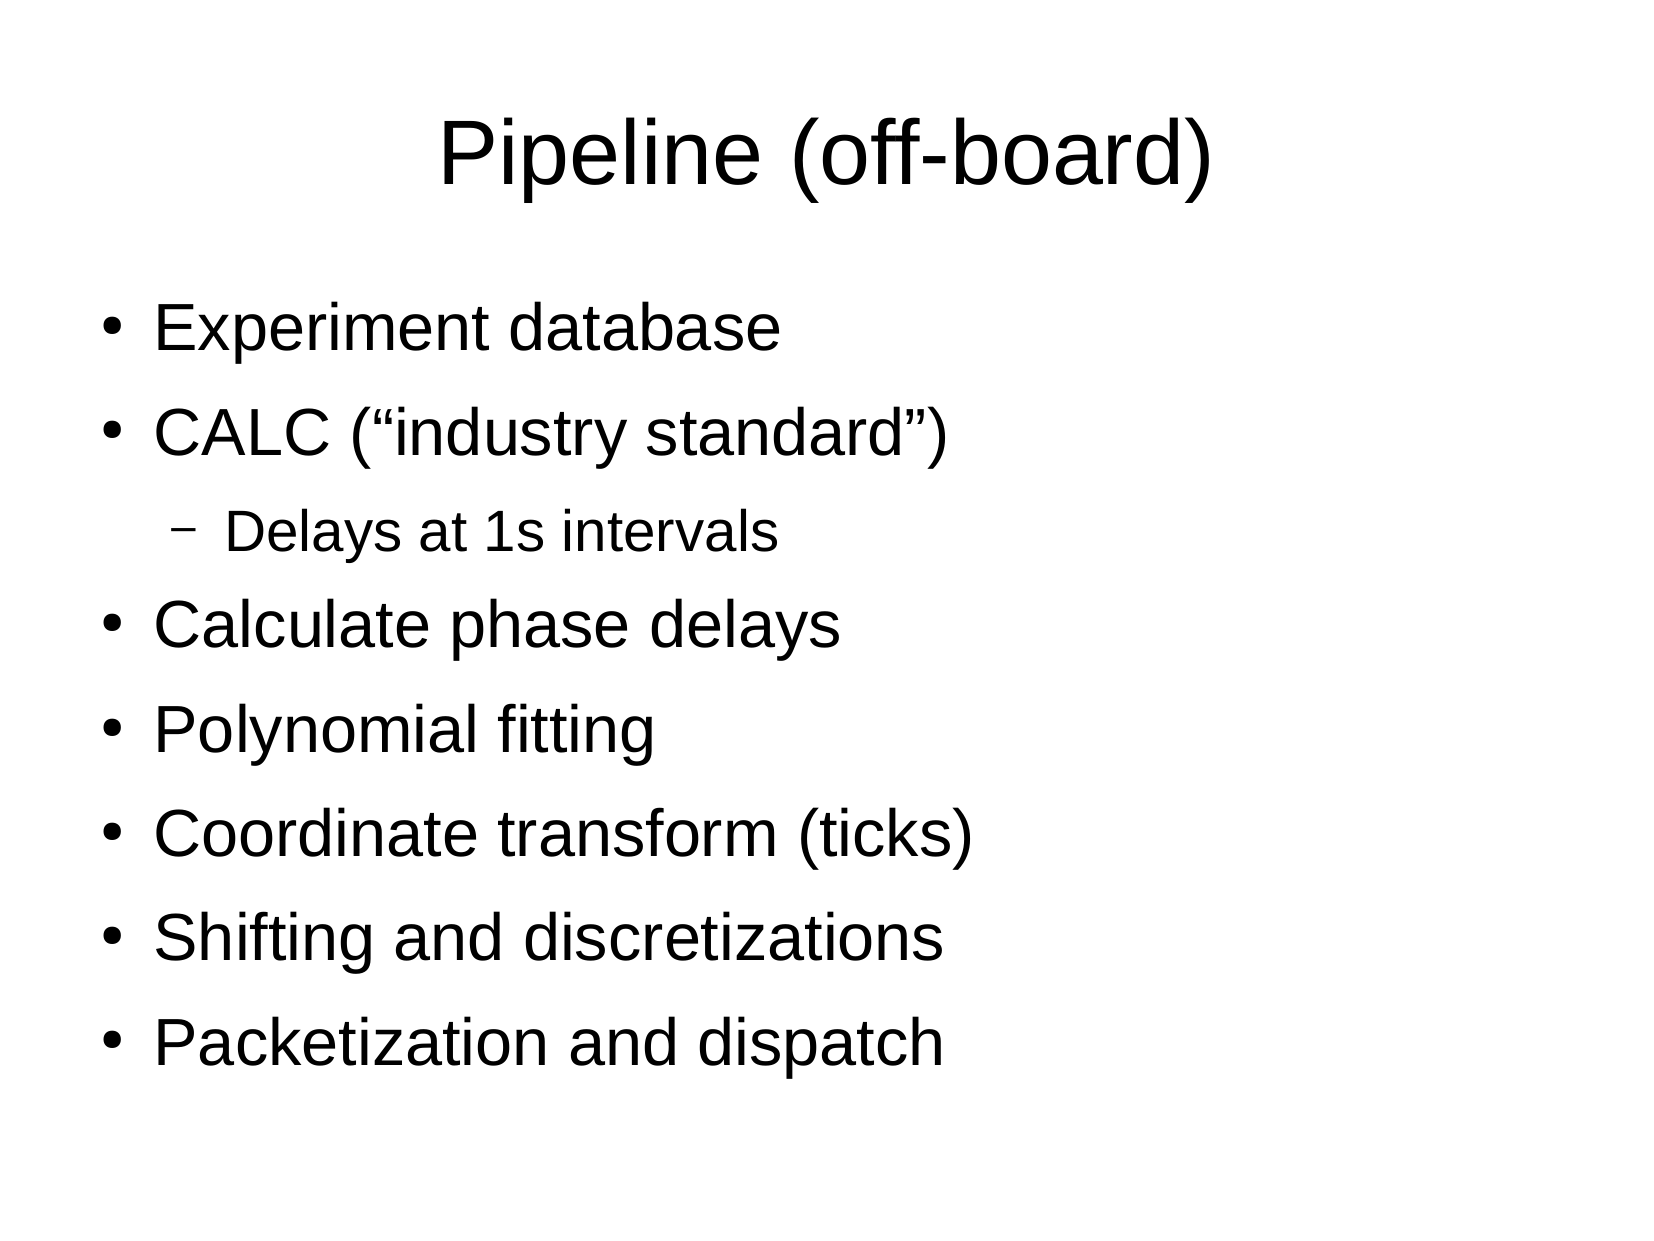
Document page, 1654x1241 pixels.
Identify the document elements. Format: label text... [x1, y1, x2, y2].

title Pipeline (off-board) [82, 49, 1571, 257]
list Experiment database CALC (“industry standard”) Delays at 1s intervals Calculate phase delays Polynomial fitting Coordinate transform (ticks) Shifting and discretizations Packetization and dispatch [82, 290, 1571, 1109]
